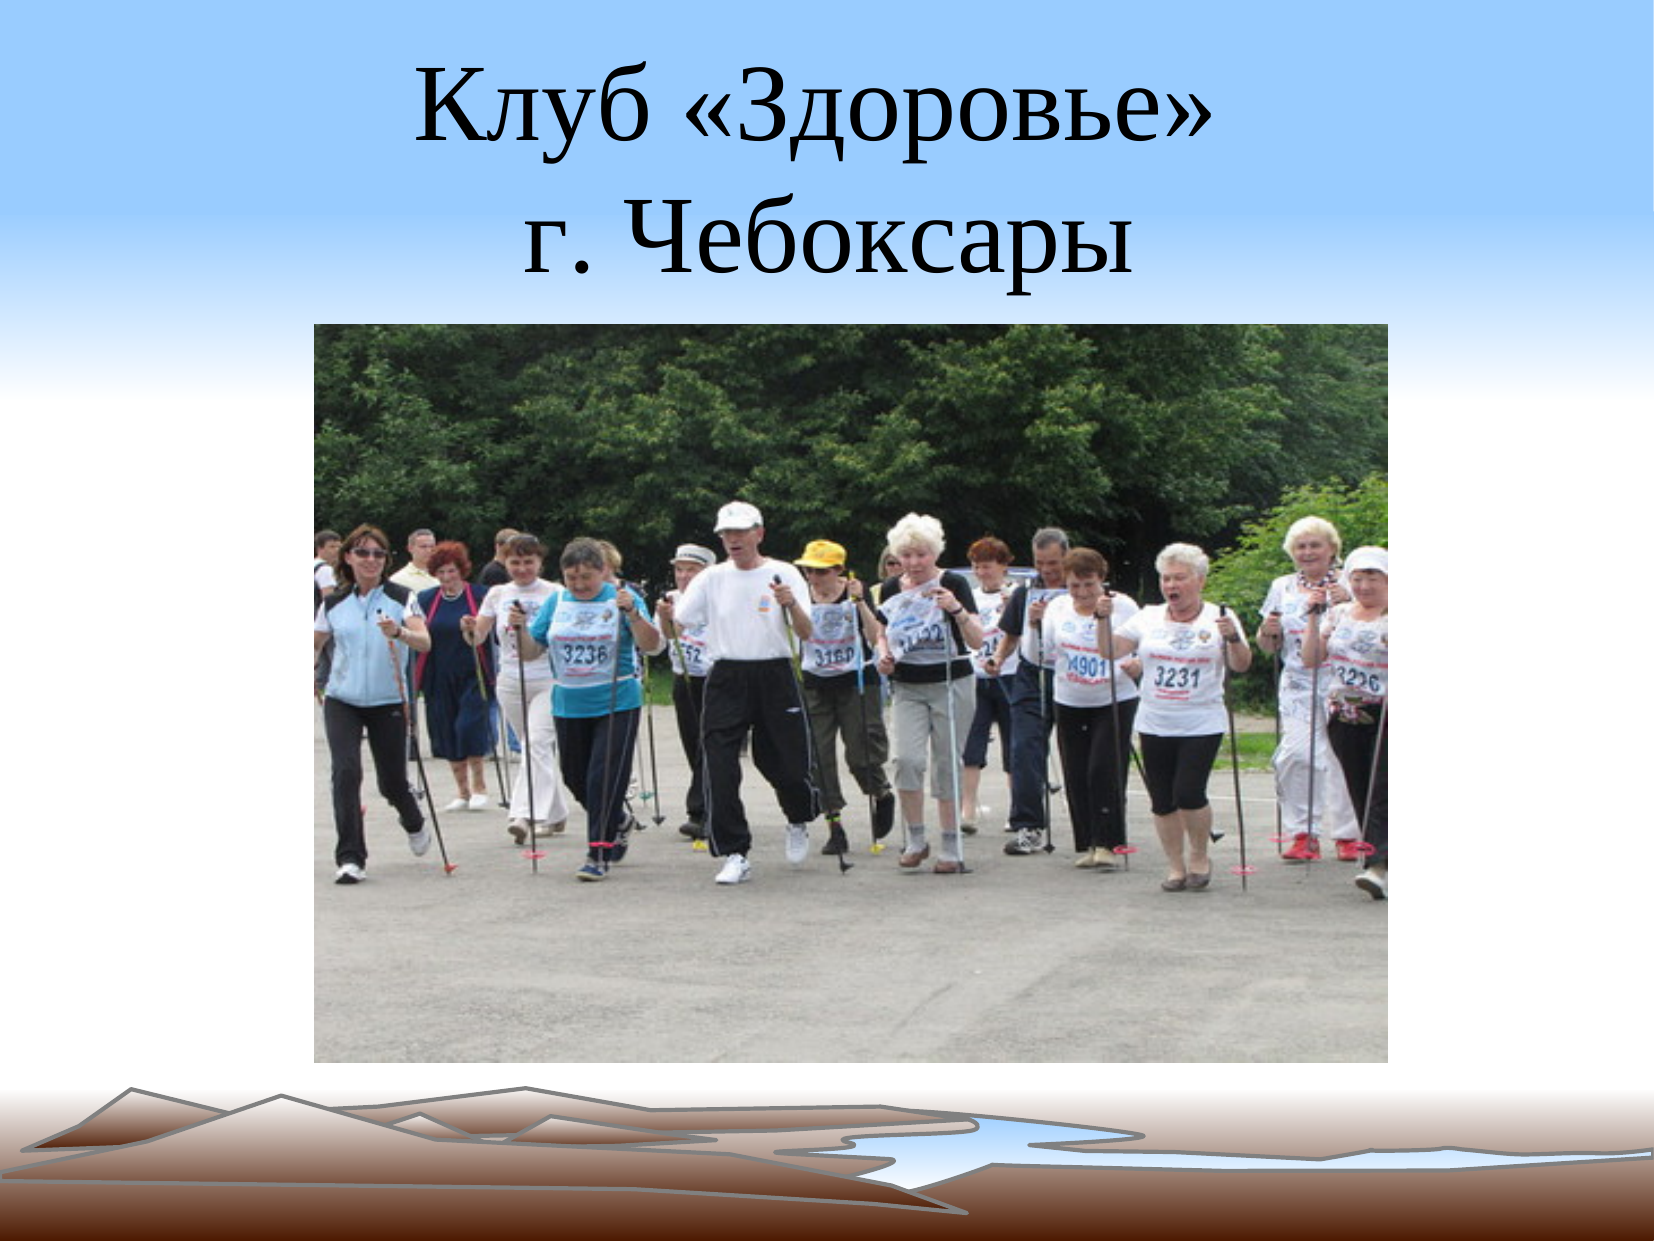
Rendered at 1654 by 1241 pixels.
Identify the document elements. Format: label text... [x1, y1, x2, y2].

list [845, 261, 1535, 1101]
title Клуб «Здоровье» г. Чебоксары [123, 30, 1536, 275]
picture [314, 324, 845, 1063]
